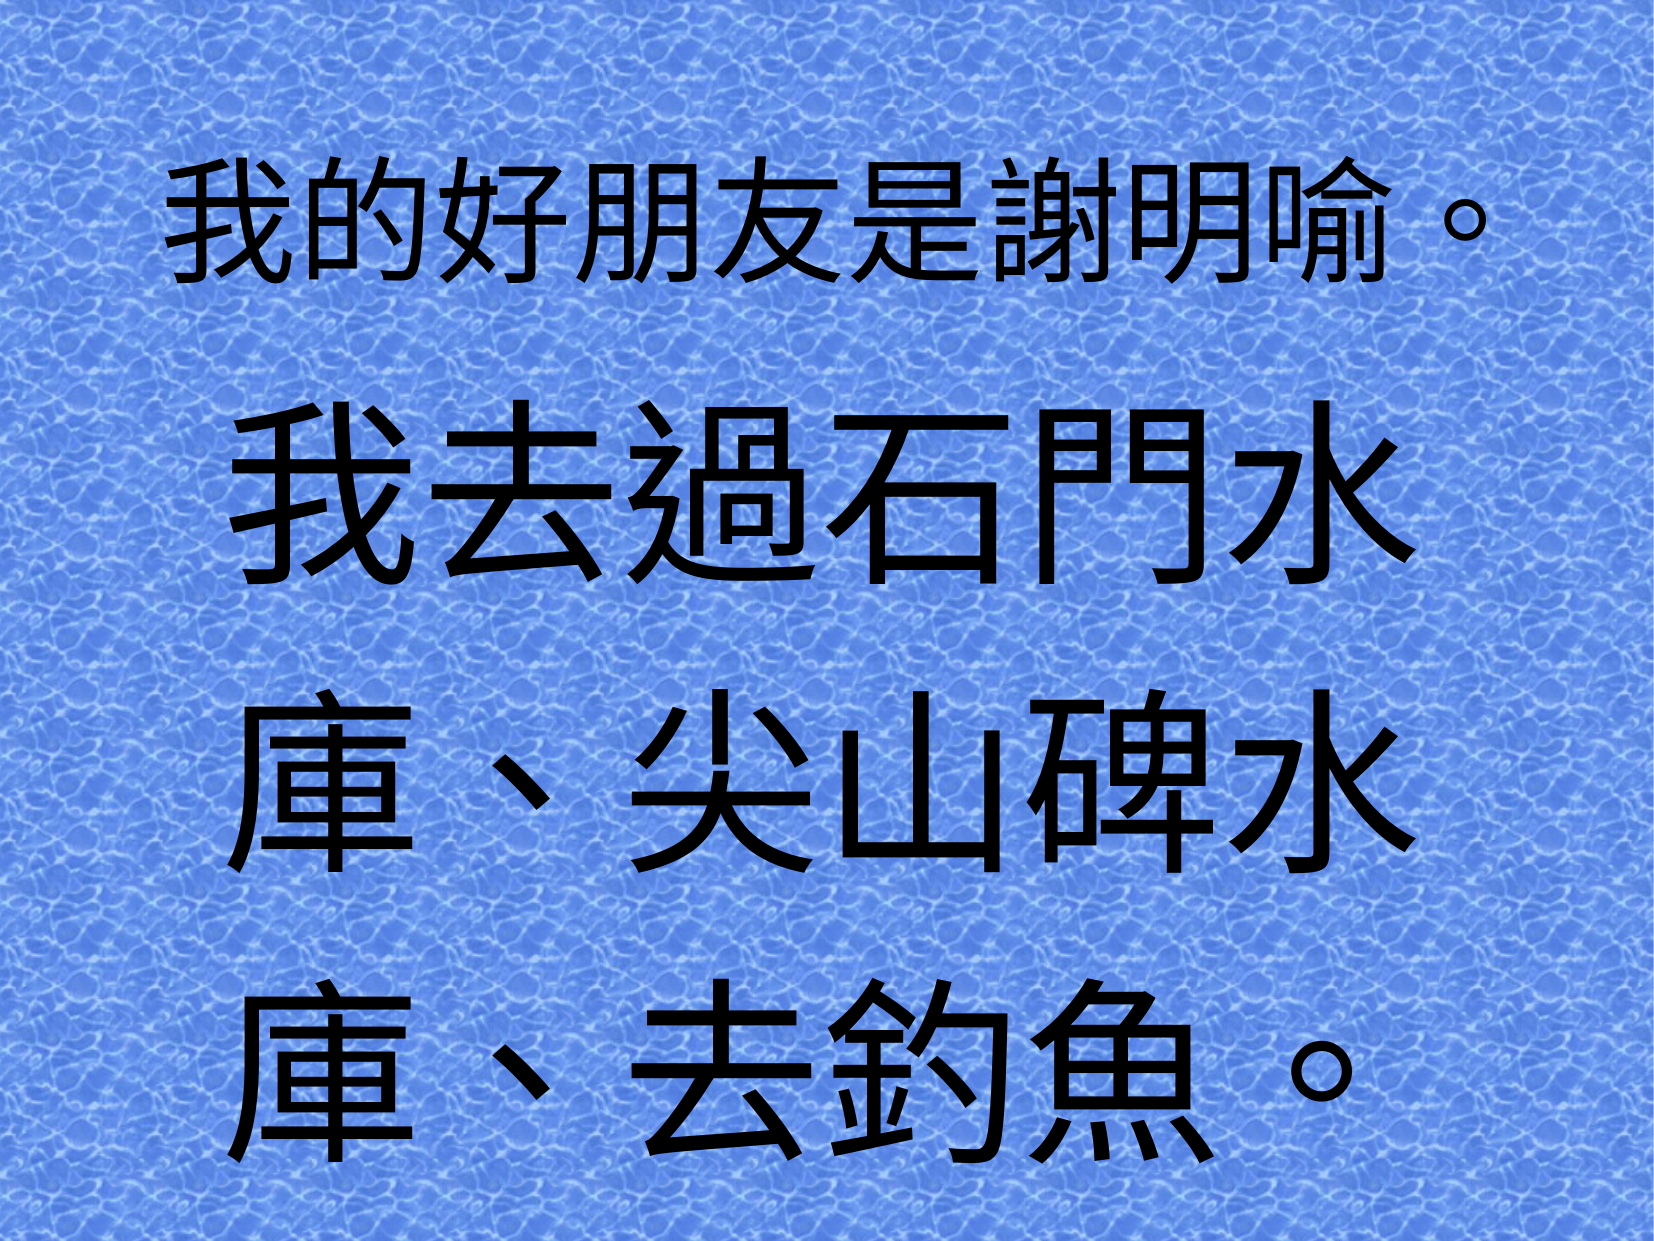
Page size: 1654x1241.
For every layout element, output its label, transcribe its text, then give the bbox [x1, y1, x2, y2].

text_box 我去過石門水庫、尖山碑水庫、去釣魚。 [206, 328, 1506, 1063]
text_box 我的好朋友是謝明喻。 [144, 105, 1550, 296]
picture [0, 0, 1654, 1241]
